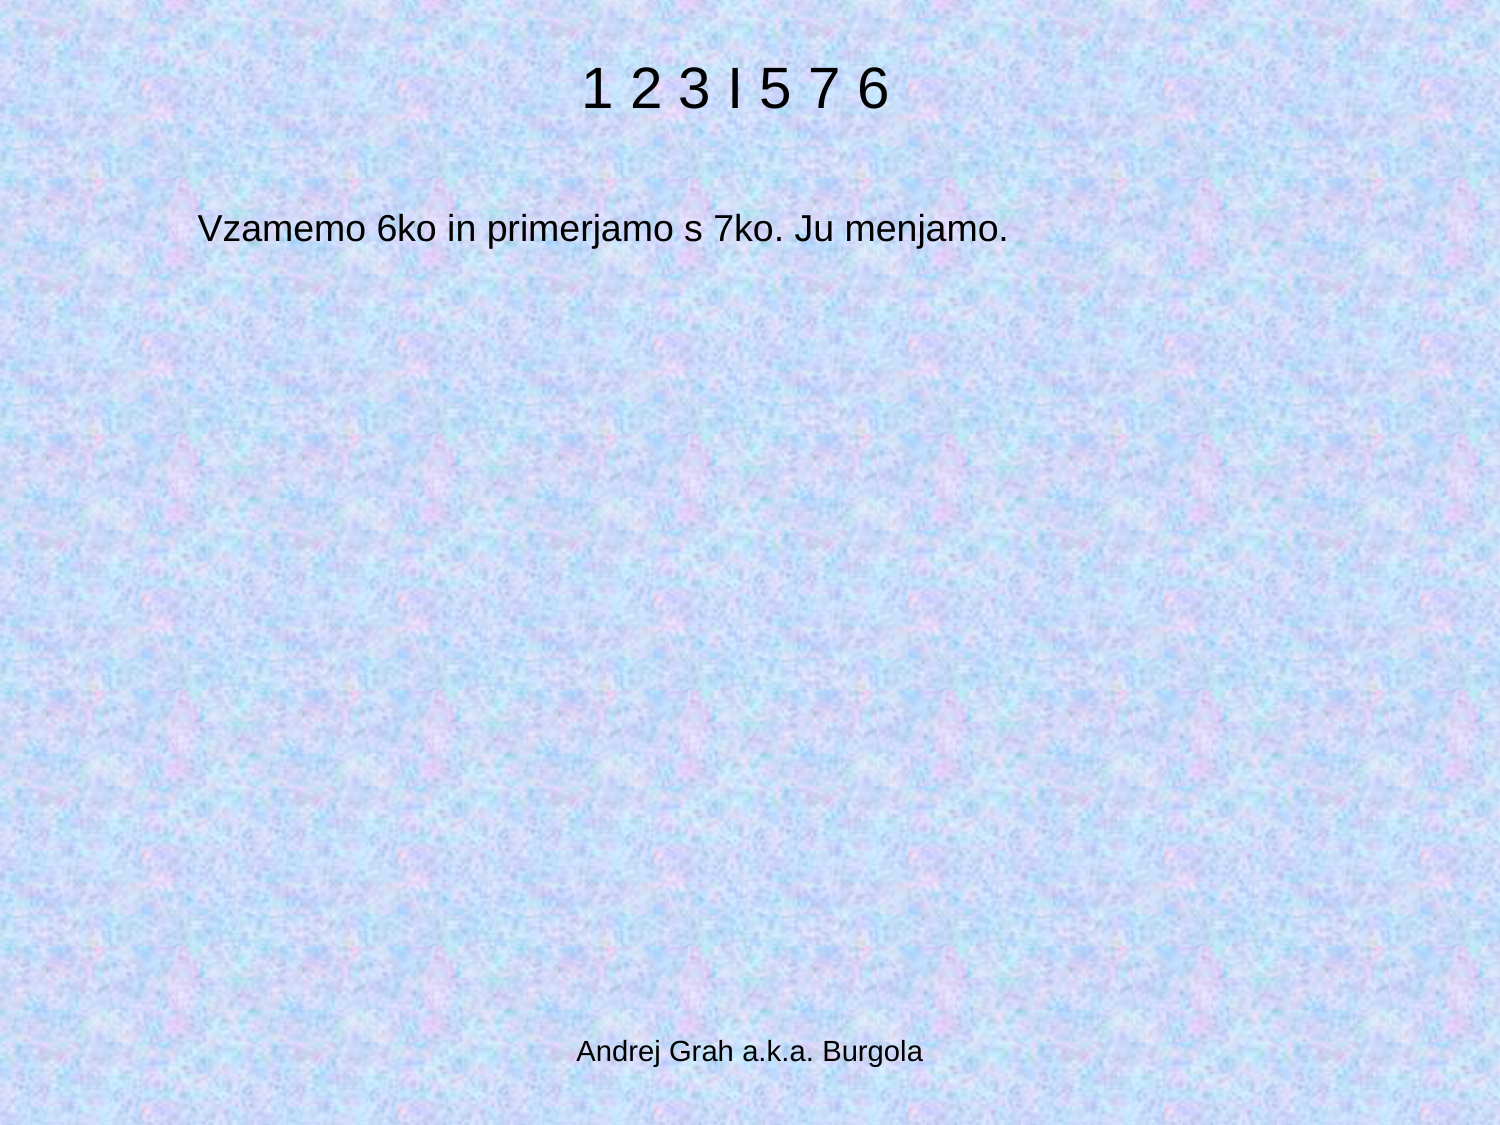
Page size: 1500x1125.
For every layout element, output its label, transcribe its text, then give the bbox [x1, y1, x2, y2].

picture [0, 0, 1500, 1125]
text_box 1 2 3 I 5 7 6 [265, 42, 1223, 129]
text_box Vzamemo 6ko in primerjamo s 7ko. Ju menjamo. [183, 196, 1365, 257]
text_box Andrej Grah a.k.a. Burgola [512, 1024, 988, 1103]
